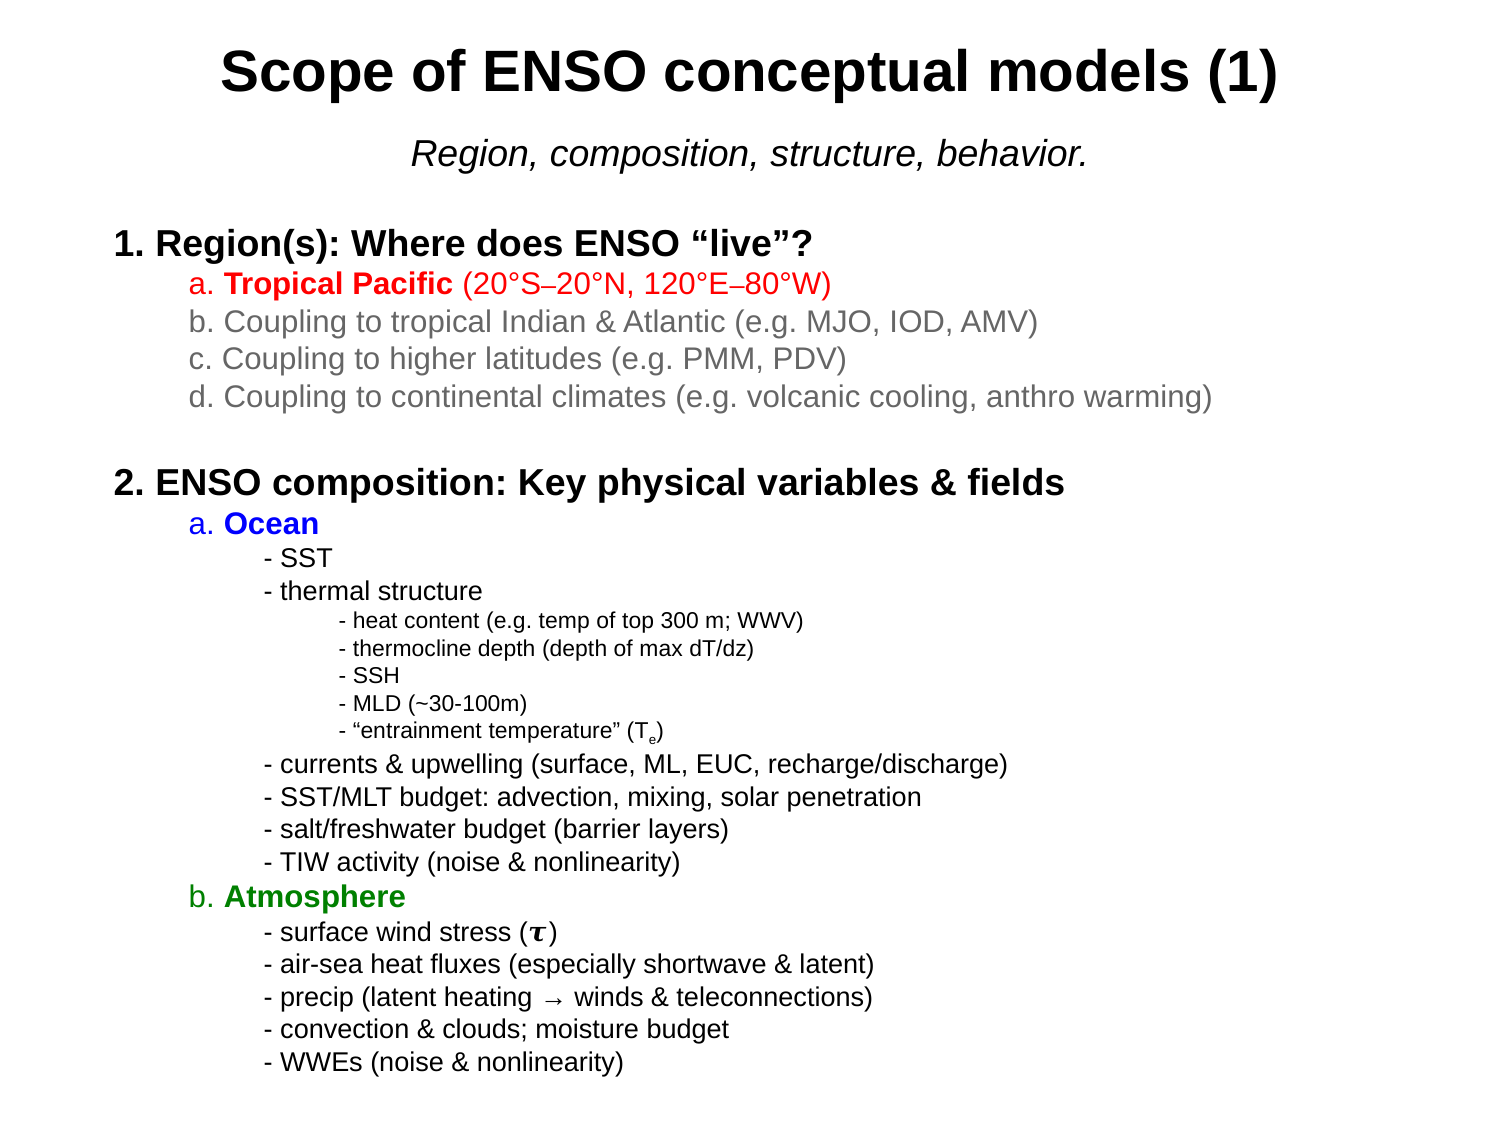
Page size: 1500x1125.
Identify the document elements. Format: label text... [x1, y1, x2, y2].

text_box Region, composition, structure, behavior. 1. Region(s): Where does ENSO “live”? a. Tropical Pacific (20°S–20°N, 120°E–80°W) b. Coupling to tropical Indian & Atlantic (e.g. MJO, IOD, AMV) c. Coupling to higher latitudes (e.g. PMM, PDV) d. Coupling to continental climates (e.g. volcanic cooling, anthro warming) 2. ENSO composition: Key physical variables & fields a. Ocean - SST - thermal structure - heat content (e.g. temp of top 300 m; WWV) - thermocline depth (depth of max dT/dz) - SSH - MLD (~30-100m) - “entrainment temperature” (Te) - currents & upwelling (surface, ML, EUC, recharge/discharge) - SST/MLT budget: advection, mixing, solar penetration - salt/freshwater budget (barrier layers) - TIW activity (noise & nonlinearity) b. Atmosphere - surface wind stress (𝝉) - air-sea heat fluxes (especially shortwave & latent) - precip (latent heating → winds & teleconnections) - convection & clouds; moisture budget - WWEs (noise & nonlinearity) [98, 121, 1401, 1103]
text_box Scope of ENSO conceptual models (1) [25, 25, 1475, 111]
